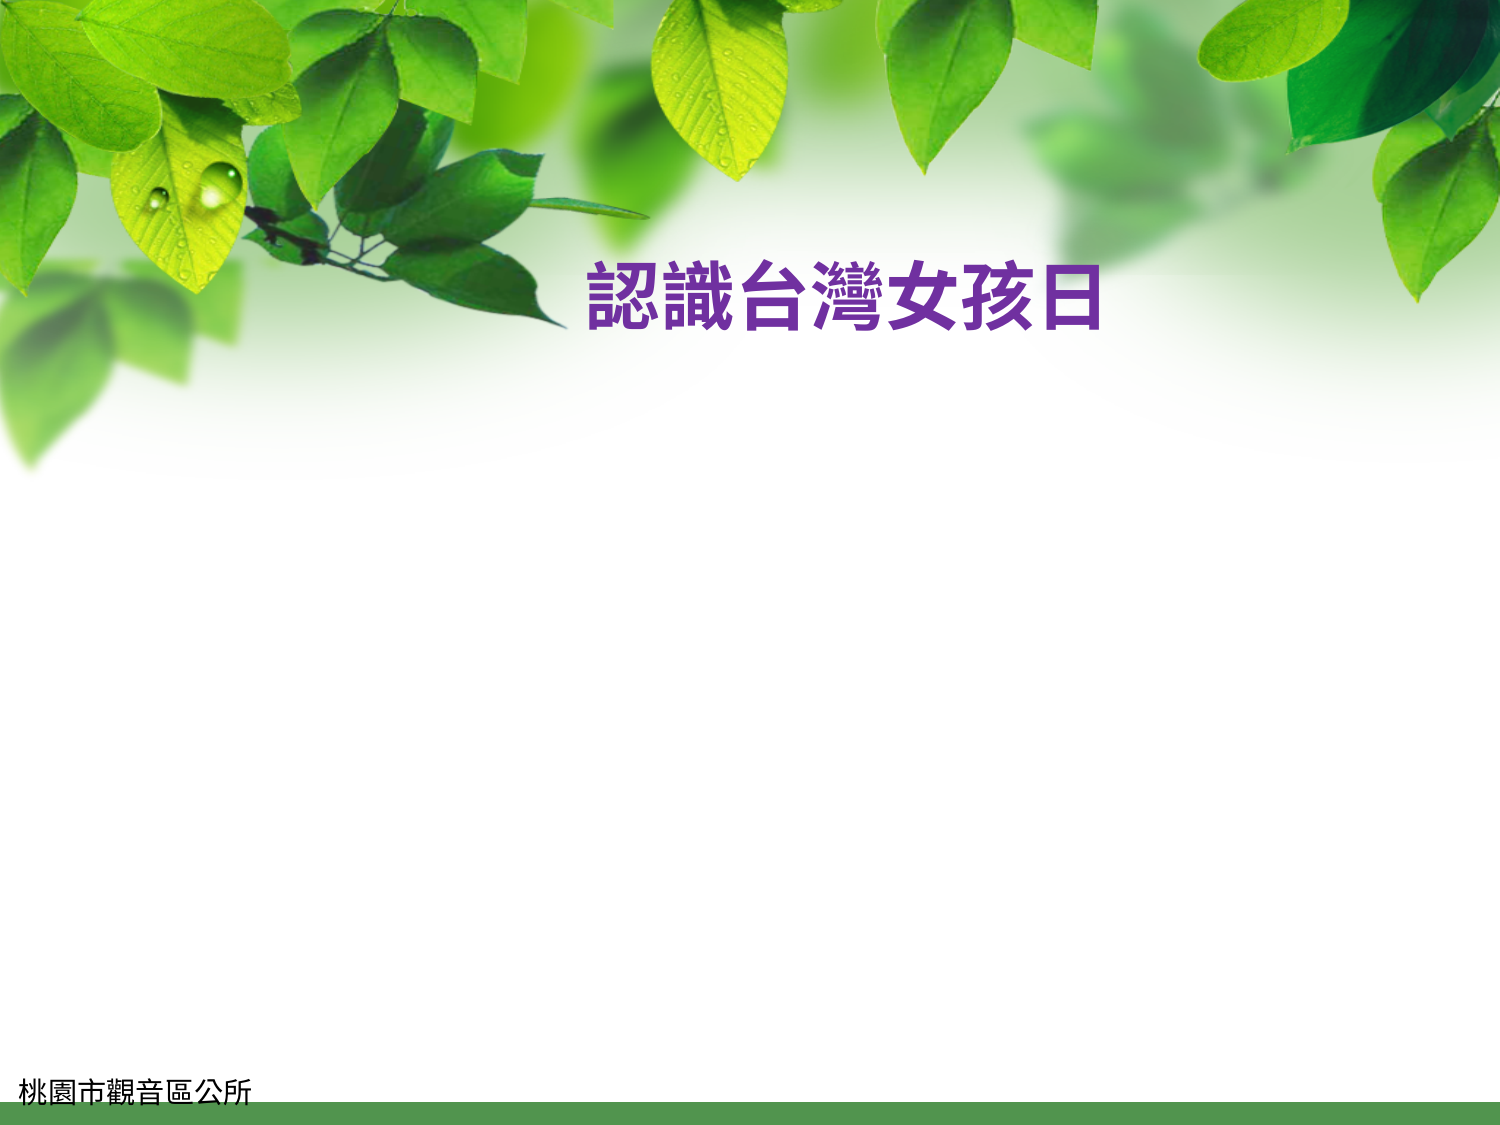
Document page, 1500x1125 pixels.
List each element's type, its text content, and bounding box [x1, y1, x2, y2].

picture [0, 0, 1500, 1018]
text_box 桃園市觀音區公所 [4, 1066, 268, 1117]
text_box 認識台灣女孩日 [571, 242, 1317, 348]
